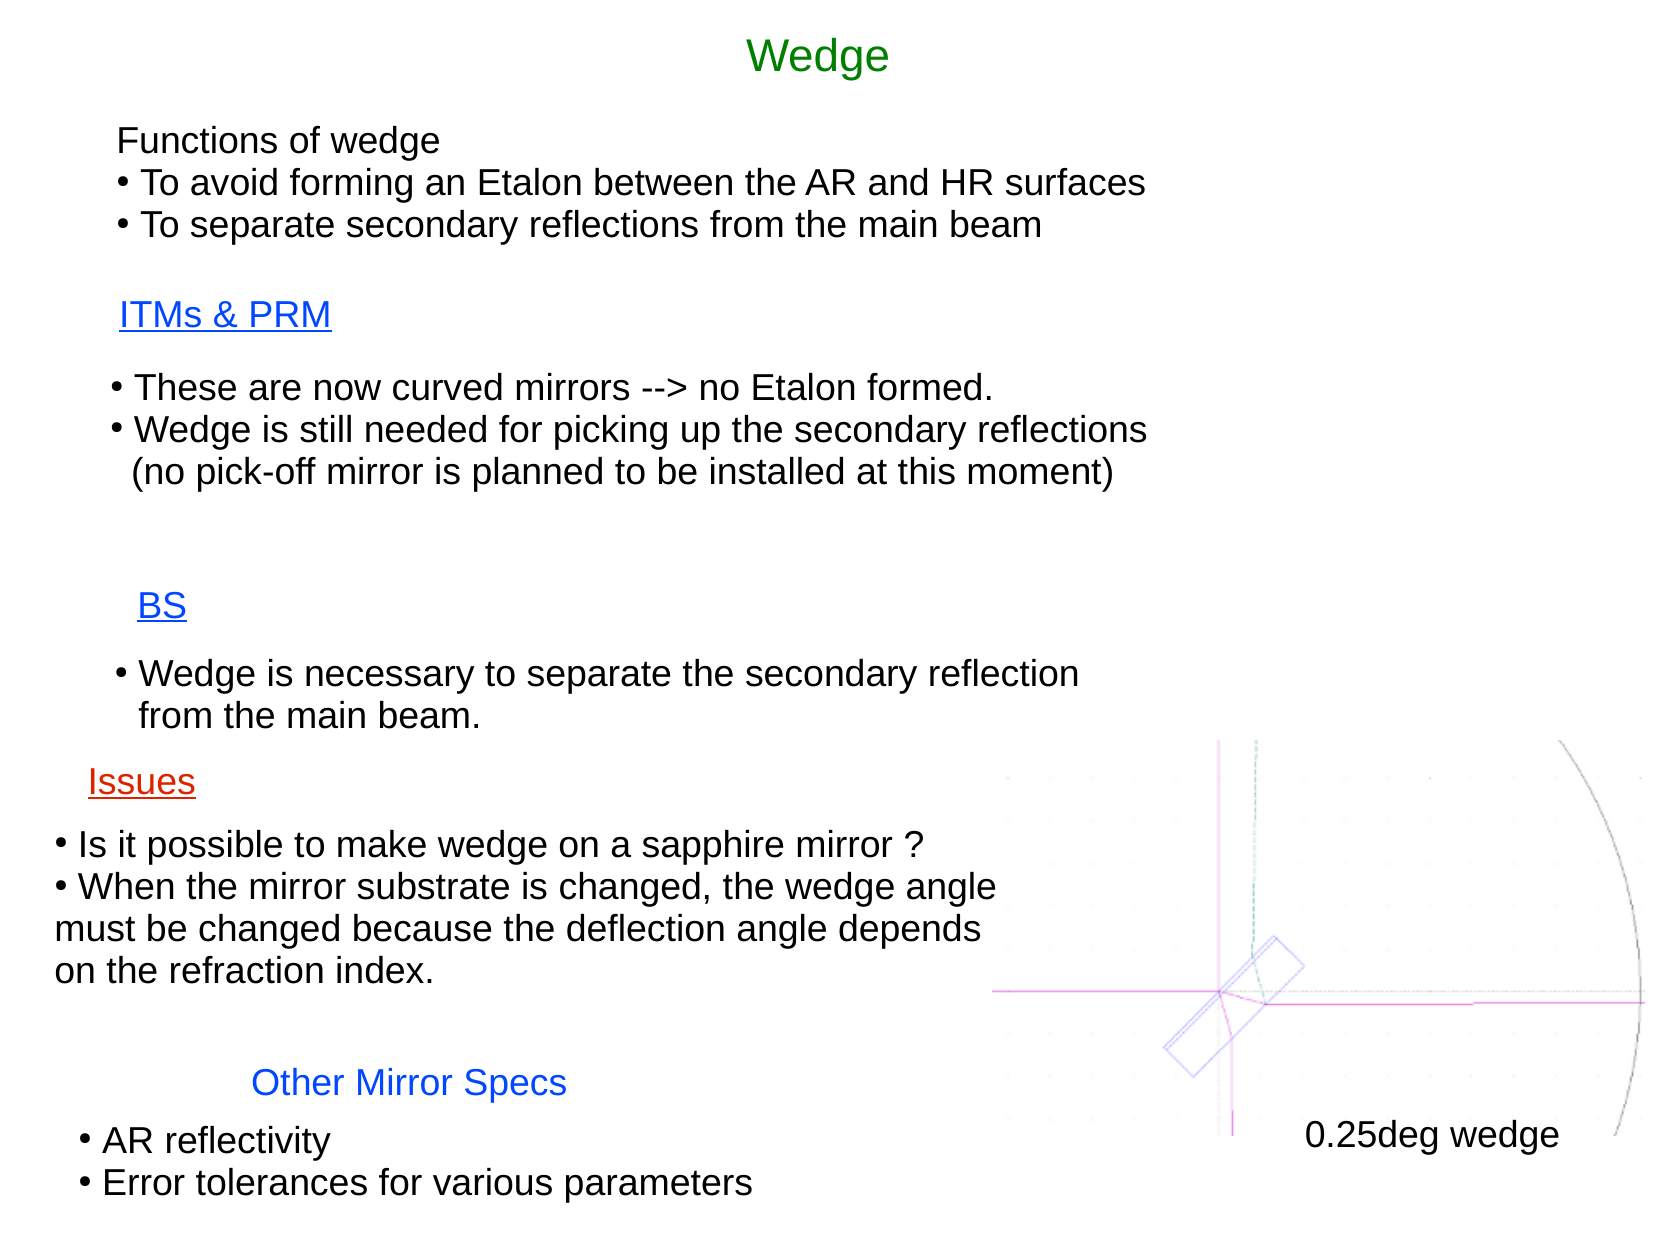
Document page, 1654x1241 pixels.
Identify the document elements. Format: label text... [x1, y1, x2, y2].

text_box Is it possible to make wedge on a sapphire mirror ? When the mirror substrate is changed, the wedge angle must be changed because the deflection angle depends on the refraction index. [39, 815, 1013, 999]
picture [992, 740, 1645, 1136]
text_box Functions of wedge To avoid forming an Etalon between the AR and HR surfaces To separate secondary reflections from the main beam [101, 112, 1162, 253]
text_box These are now curved mirrors --> no Etalon formed. Wedge is still needed for picking up the secondary reflections (no pick-off mirror is planned to be installed at this moment) [95, 358, 1163, 500]
text_box ITMs & PRM [104, 286, 347, 343]
text_box Issues [72, 753, 211, 810]
text_box Wedge is necessary to separate the secondary reflection from the main beam. [99, 645, 1096, 744]
text_box Other Mirror Specs [236, 1053, 583, 1111]
text_box Wedge [731, 22, 906, 89]
text_box BS [122, 576, 203, 634]
text_box 0.25deg wedge [1290, 1106, 1576, 1163]
text_box AR reflectivity Error tolerances for various parameters [63, 1111, 769, 1211]
